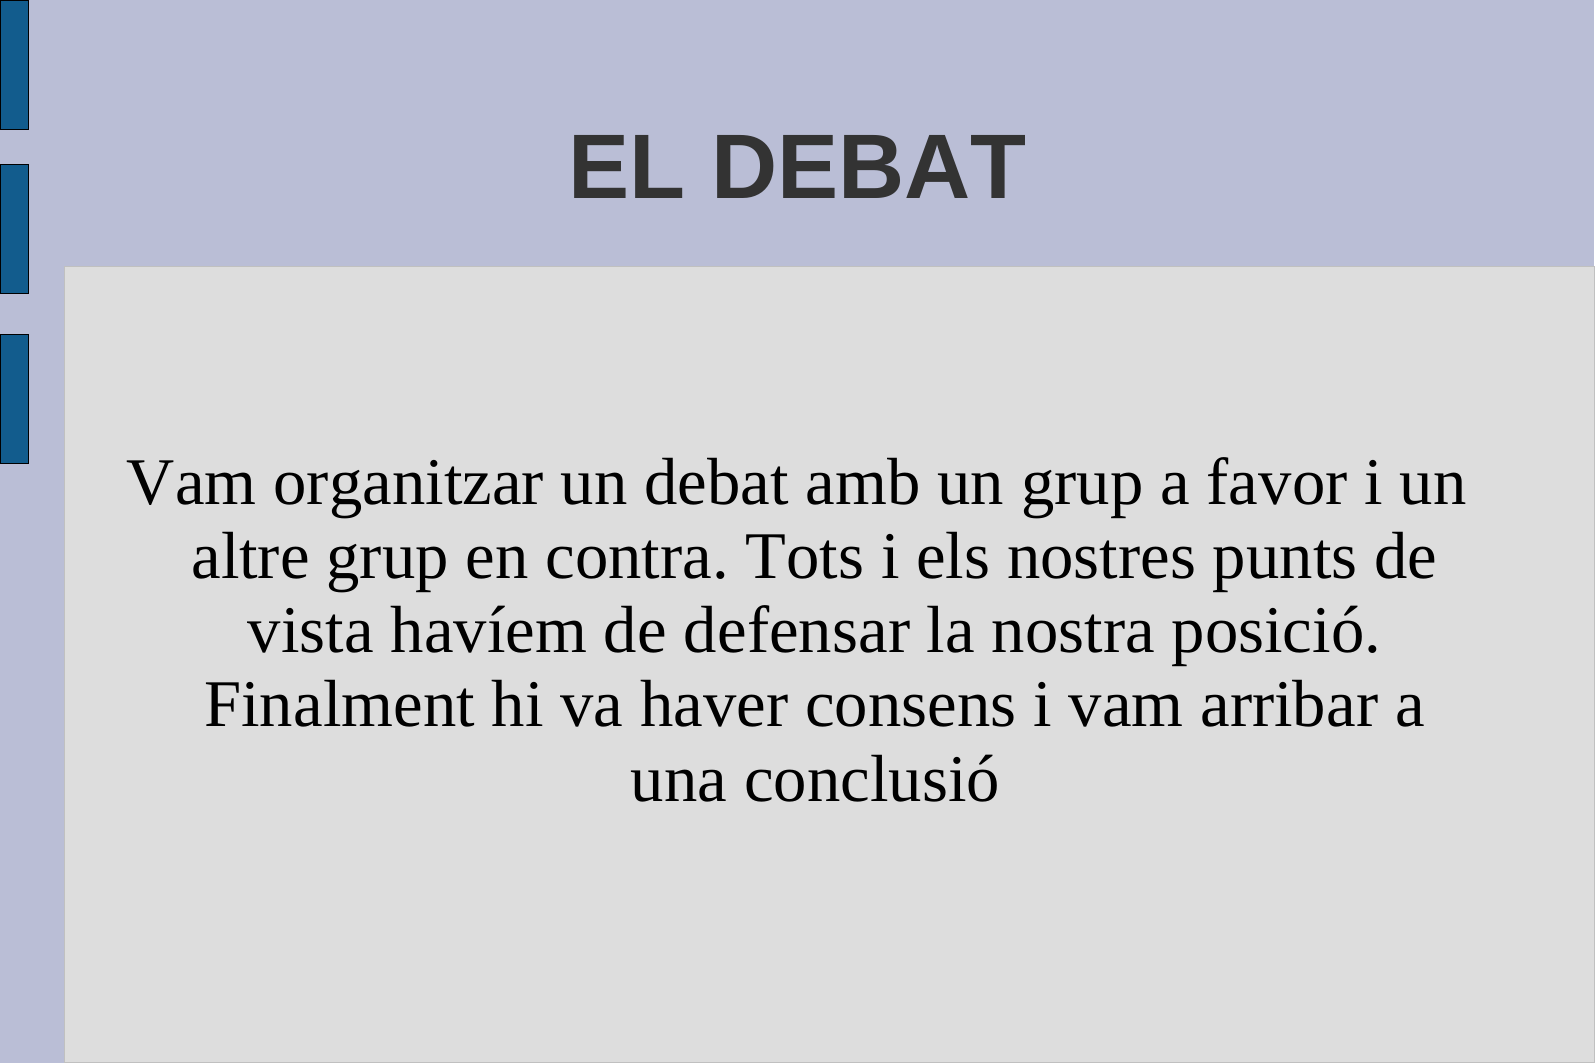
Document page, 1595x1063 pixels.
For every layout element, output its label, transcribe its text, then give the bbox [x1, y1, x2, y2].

title EL DEBAT [117, 78, 1479, 256]
subtitle Vam organitzar un debat amb un grup a favor i un altre grup en contra. Tots i els nostres punts de vista havíem de defensar la nostra posició. Finalment hi va haver consens i vam arribar a una conclusió [117, 302, 1479, 958]
